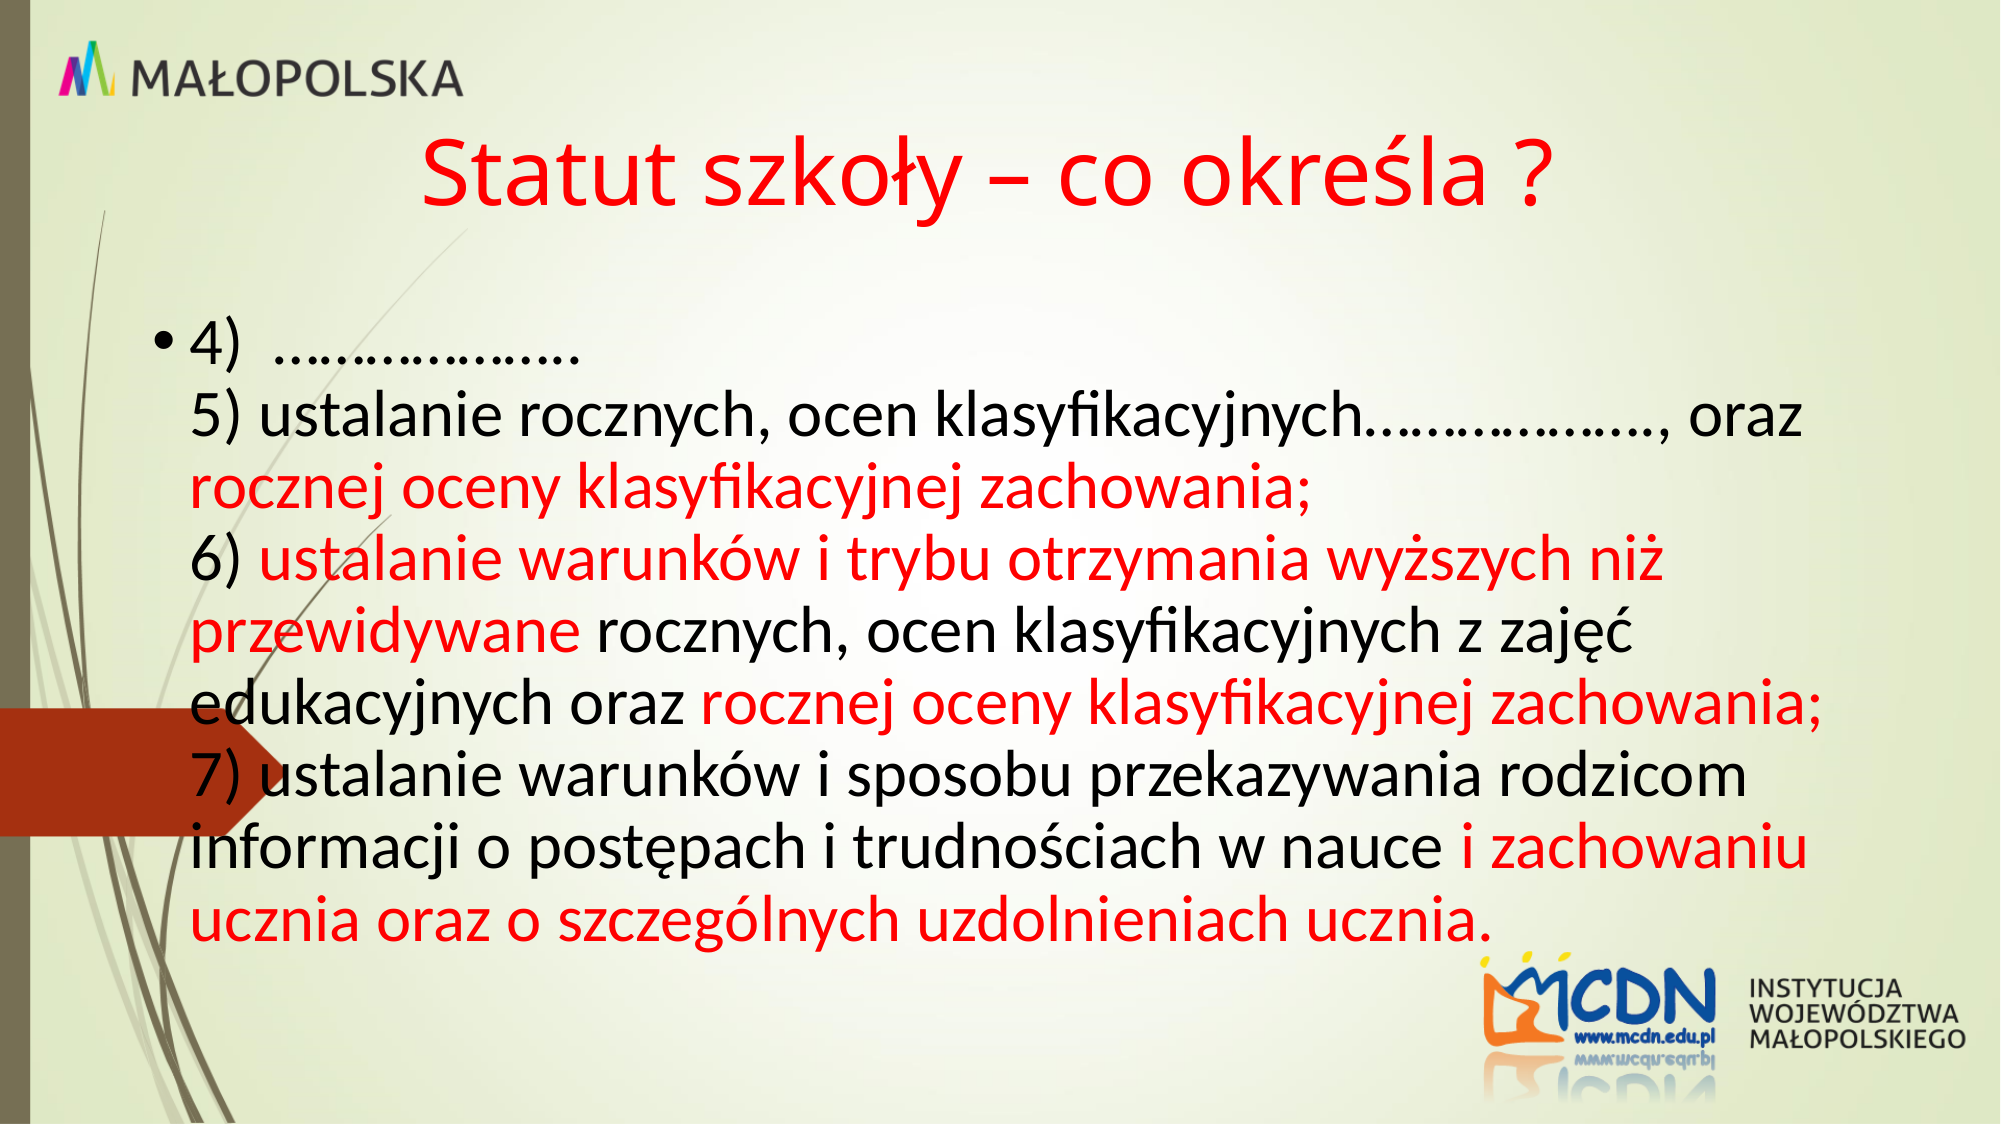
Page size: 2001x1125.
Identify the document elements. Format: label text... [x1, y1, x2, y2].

picture [0, 0, 2001, 1125]
title Statut szkoły – co określa ? [137, 59, 1863, 278]
list 4) ……………….. 5) ustalanie rocznych, ocen klasyfikacyjnych………………., oraz rocznej oceny klasyfikacyjnej zachowania; 6) ustalanie warunków i trybu otrzymania wyższych niż przewidywane rocznych, ocen klasyfikacyjnych z zajęć edukacyjnych oraz rocznej oceny klasyfikacyjnej zachowania; 7) ustalanie warunków i sposobu przekazywania rodzicom informacji o postępach i trudnościach w nauce i zachowaniu ucznia oraz o szczególnych uzdolnieniach ucznia. [137, 299, 1863, 1095]
